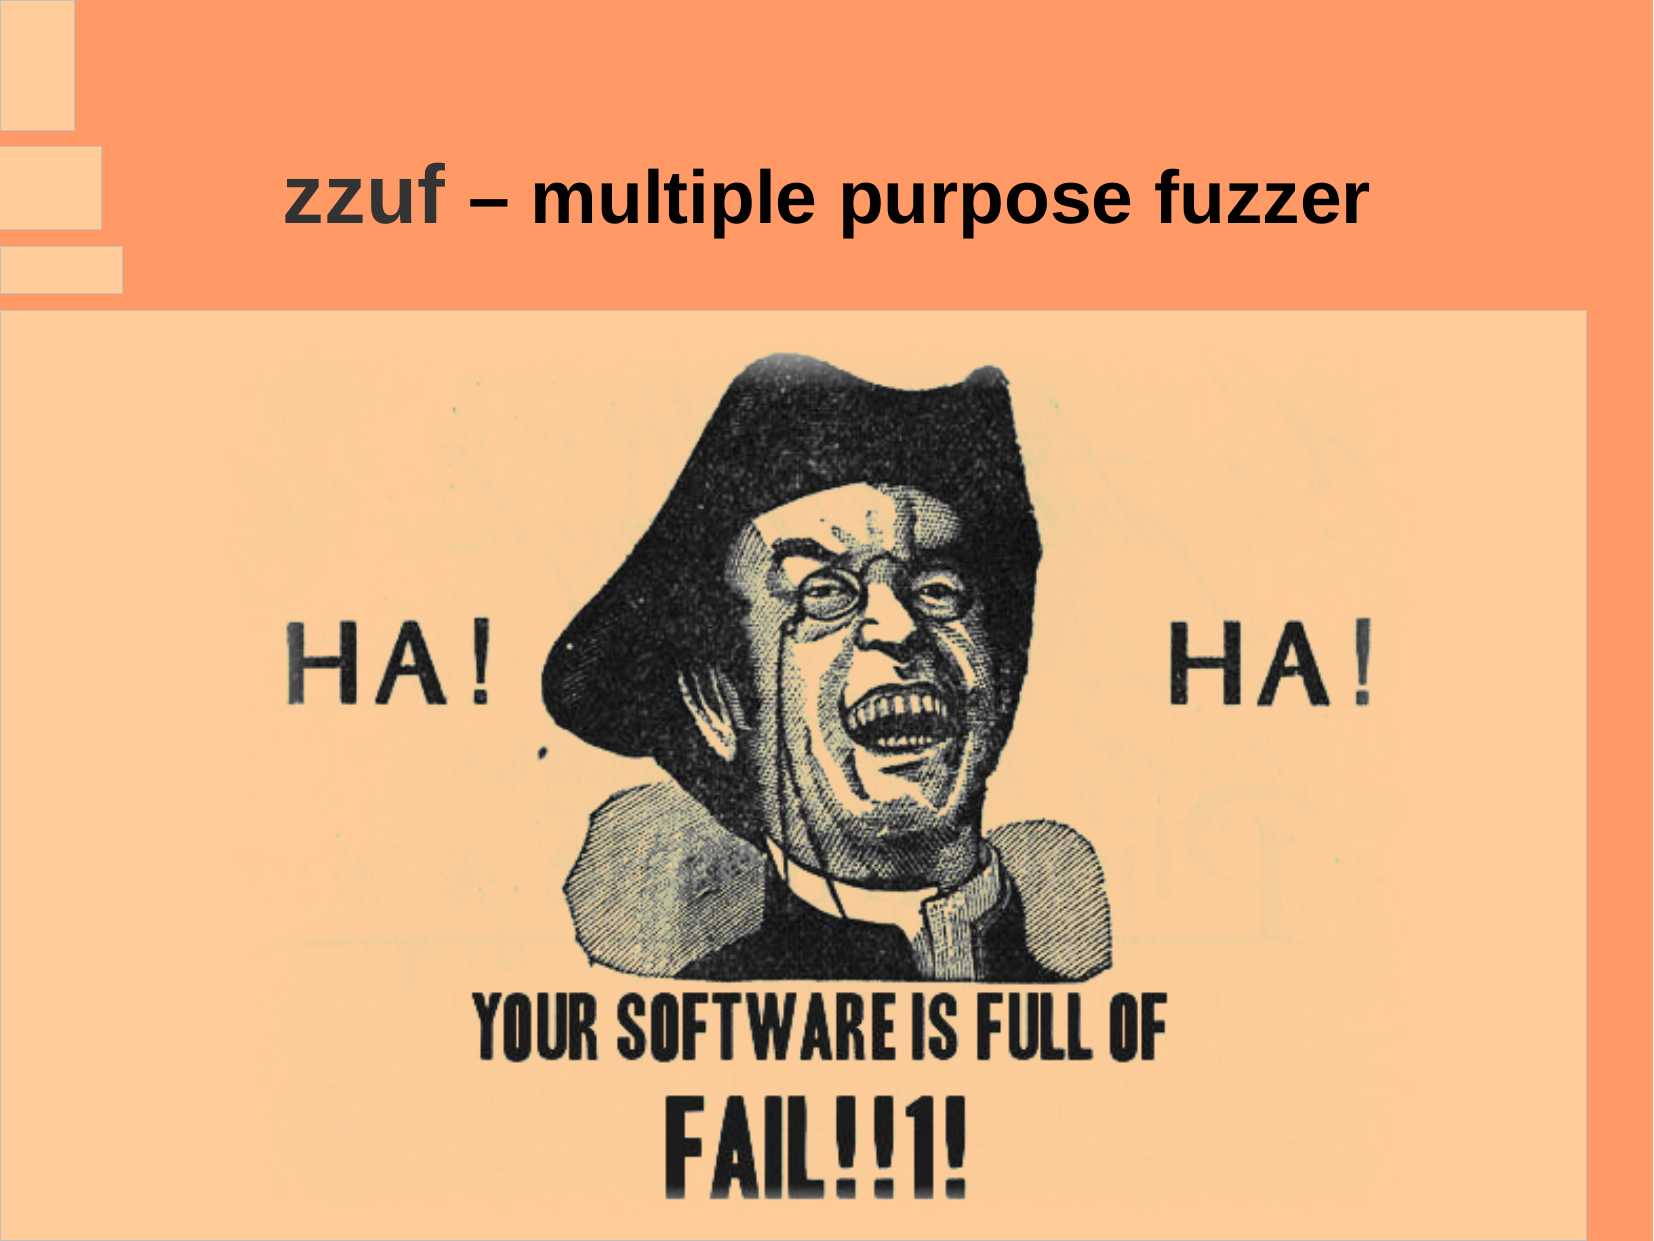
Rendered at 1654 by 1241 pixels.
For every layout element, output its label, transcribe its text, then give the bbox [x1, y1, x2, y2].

title zzuf – multiple purpose fuzzer [121, 91, 1534, 299]
picture [197, 324, 1460, 1231]
